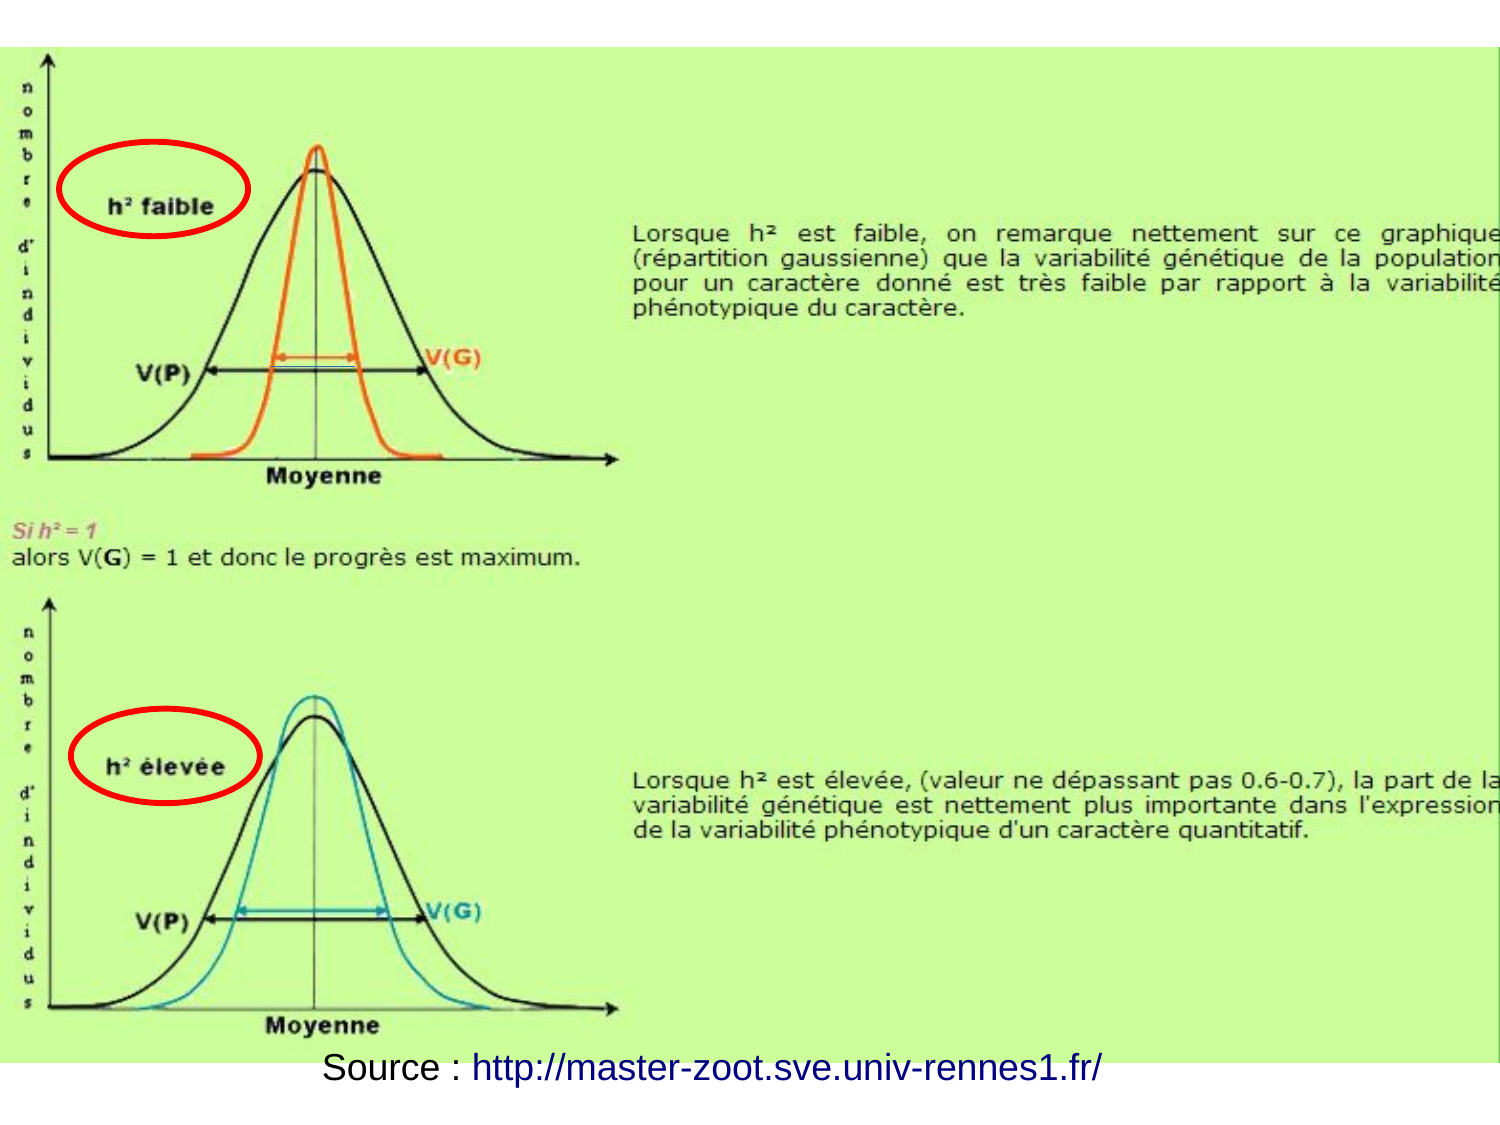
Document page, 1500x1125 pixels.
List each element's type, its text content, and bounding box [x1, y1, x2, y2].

picture [0, 47, 1500, 1063]
text_box Source : http://master-zoot.sve.univ-rennes1.fr/ [307, 1039, 1229, 1125]
